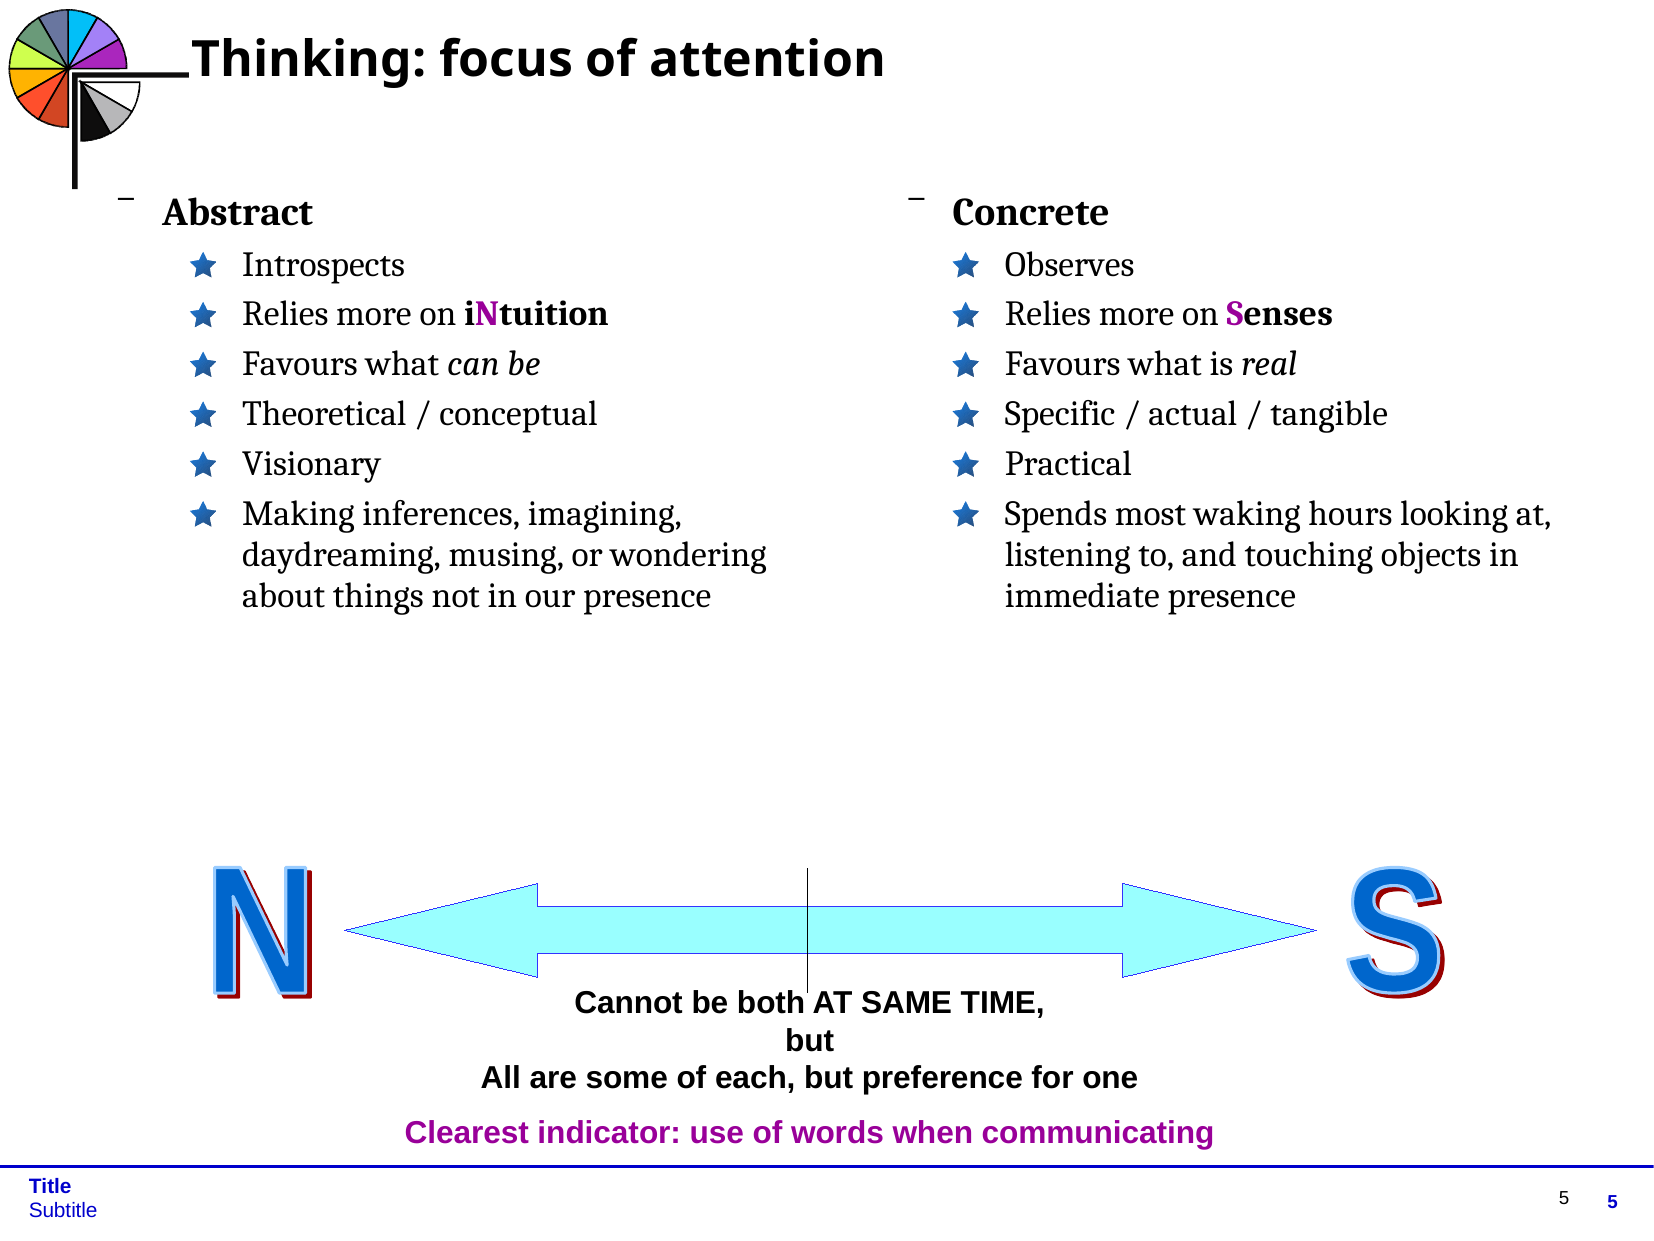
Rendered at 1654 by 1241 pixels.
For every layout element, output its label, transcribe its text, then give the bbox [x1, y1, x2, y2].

text_box <number> [1543, 1176, 1640, 1218]
text_box [344, 883, 807, 974]
text_box S [1347, 867, 1439, 994]
list Abstract Introspects Relies more on iNtuition Favours what can be Theoretical / conceptual Visionary Making inferences, imagining, daydreaming, musing, or wondering about things not in our presence [118, 189, 845, 697]
title Thinking: focus of attention [188, 25, 1462, 86]
list Concrete Observes Relies more on Senses Favours what is real Specific / actual / tangible Practical Spends most waking hours looking at, listening to, and touching objects in immediate presence [880, 189, 1607, 686]
text_box N [214, 867, 306, 994]
text_box Cannot be both AT SAME TIME, but All are some of each, but preference for one Clearest indicator: use of words when communicating [389, 974, 1276, 1159]
text_box [808, 883, 1317, 974]
